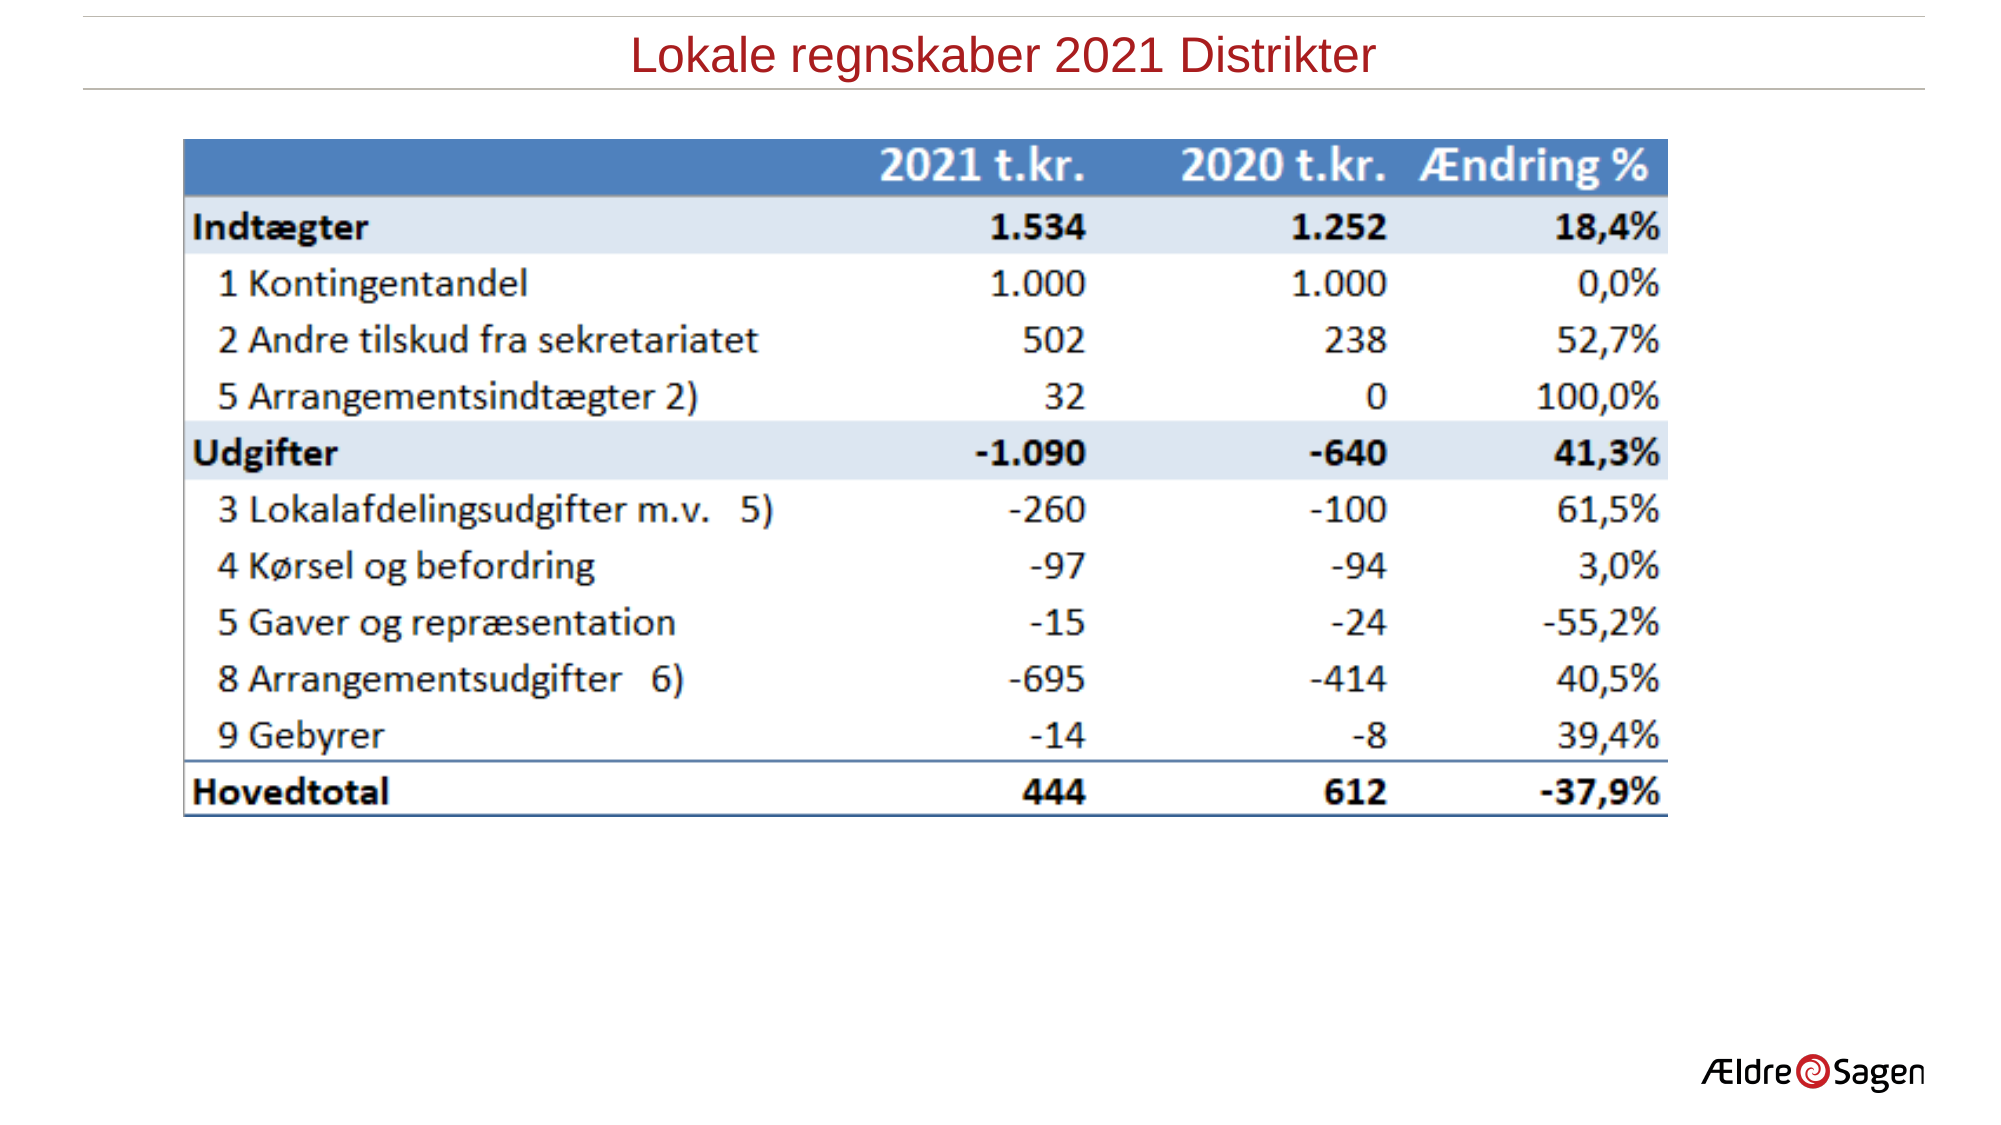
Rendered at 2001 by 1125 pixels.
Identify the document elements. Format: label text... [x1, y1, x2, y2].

text_box Lokale regnskaber 2021 Distrikter [82, 14, 1925, 92]
text_box [79, 123, 1922, 1036]
picture [183, 139, 1668, 817]
